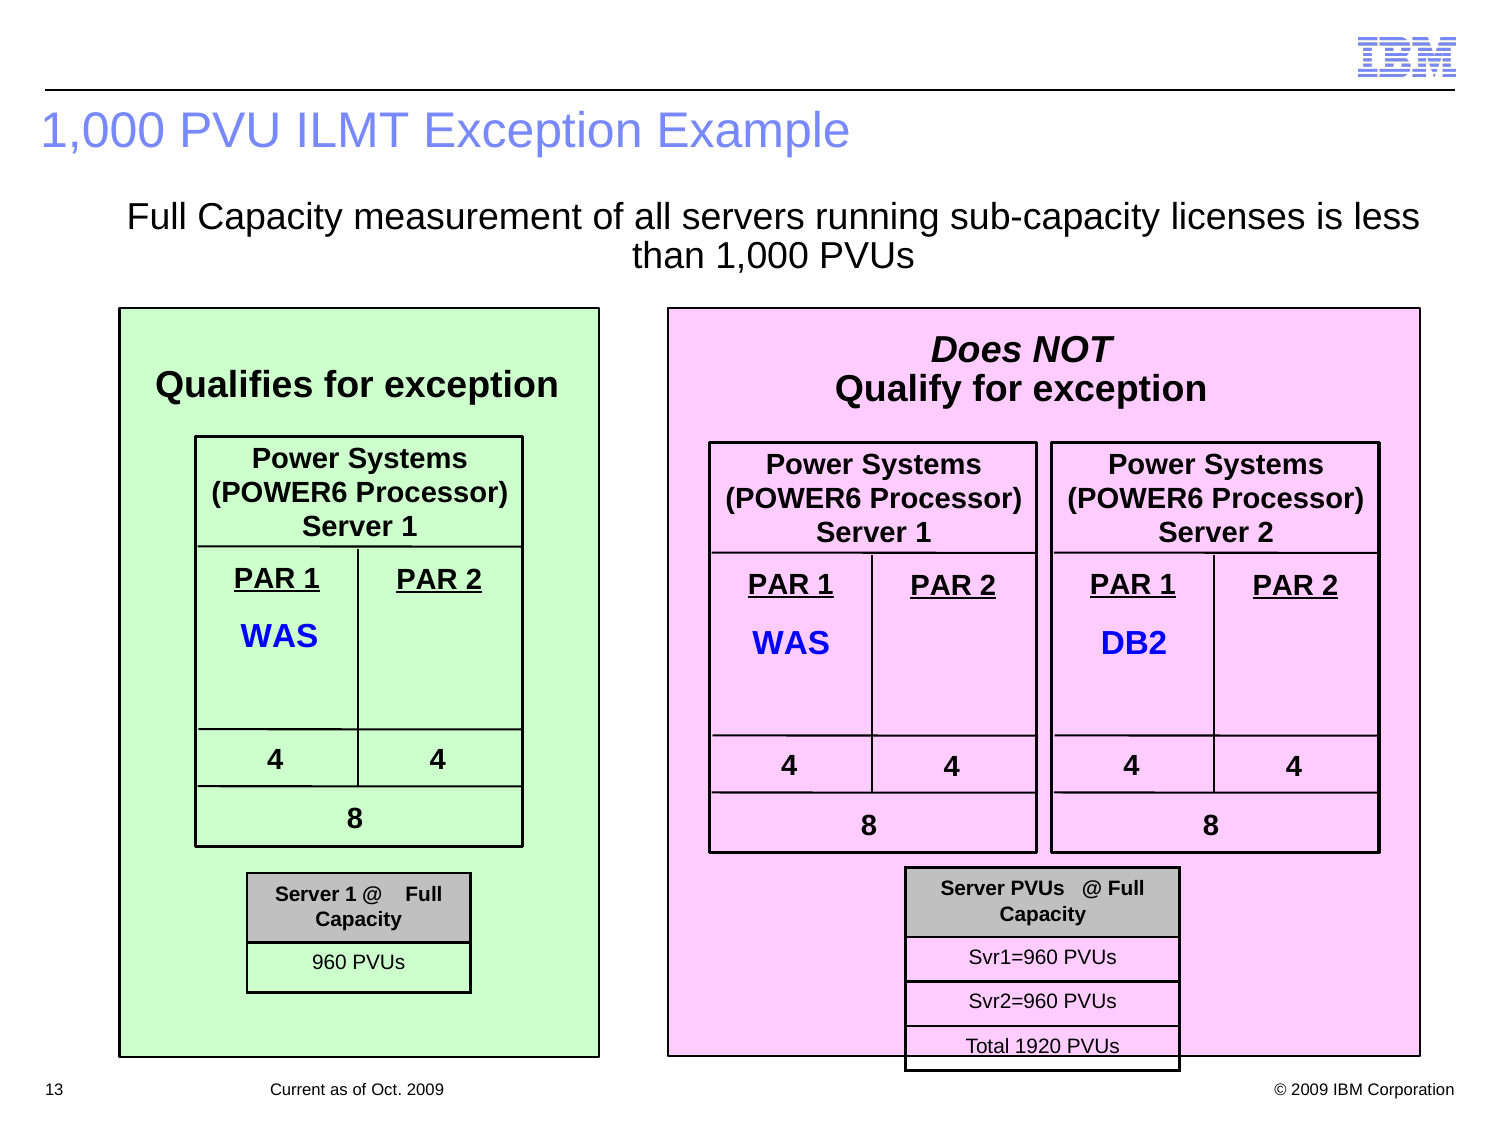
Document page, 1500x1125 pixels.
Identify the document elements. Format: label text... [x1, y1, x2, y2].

text_box 4 [928, 743, 976, 791]
text_box PAR 2 [359, 554, 522, 605]
table_header Server PVUs @ Full Capacity [907, 869, 1178, 936]
text_box Power Systems (POWER6 Processor) Server 2 [1044, 440, 1388, 561]
text_box PAR 2 [873, 561, 1037, 611]
text_box Power Systems (POWER6 Processor) Server 1 [188, 433, 532, 554]
text_box Full Capacity measurement of all servers running sub-capacity licenses is less than 1,000 PVUs [83, 190, 1464, 288]
text_box Qualifies for exception [140, 358, 575, 415]
text_box PAR 1 [711, 561, 870, 610]
text_box 4 [1270, 743, 1318, 791]
text_box 8 [845, 802, 893, 850]
title 1,000 PVU ILMT Exception Example [25, 97, 1378, 180]
text_box Does NOT Qualify for exception [819, 324, 1223, 421]
table_header Server 1 @ Full Capacity [248, 874, 469, 941]
text_box PAR 1 [1053, 561, 1212, 610]
text_box PAR 1 [197, 554, 356, 604]
text_box Power Systems (POWER6 Processor) Server 1 [702, 440, 1044, 561]
text_box [119, 308, 599, 1058]
table_cell 960 PVUs [248, 944, 469, 991]
text_box DB2 [1081, 615, 1188, 671]
text_box 4 [766, 742, 813, 790]
text_box 8 [1188, 802, 1235, 850]
table_cell Total 1920 PVUs [907, 1027, 1178, 1069]
text_box 4 [1108, 742, 1155, 790]
text_box PAR 2 [1215, 561, 1379, 611]
text_box 4 [252, 736, 299, 784]
text_box WAS [216, 609, 344, 665]
table_cell Svr2=960 PVUs [907, 983, 1178, 1025]
text_box 8 [331, 796, 379, 844]
picture [1358, 37, 1456, 77]
text_box WAS [733, 615, 849, 671]
table_cell Svr1=960 PVUs [907, 938, 1178, 980]
text_box [667, 308, 1420, 1056]
text_box 4 [414, 737, 461, 785]
